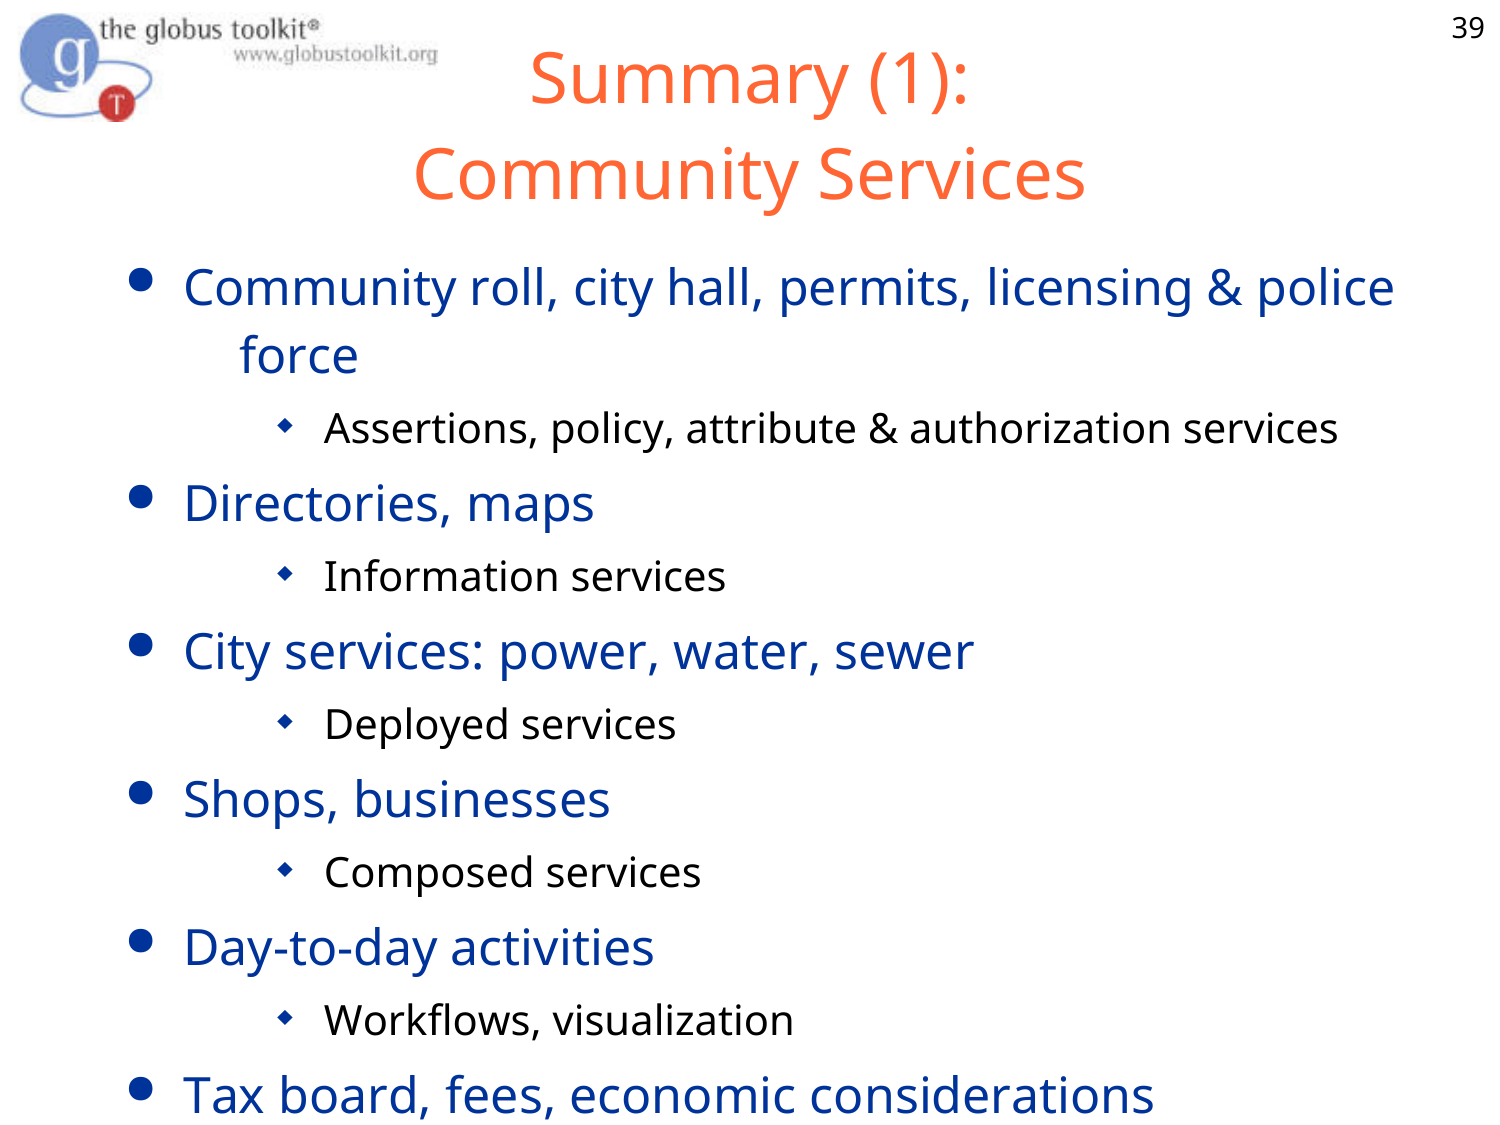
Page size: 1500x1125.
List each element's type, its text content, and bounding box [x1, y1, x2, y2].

title Summary (1): Community Services [112, 42, 1388, 229]
picture [17, 12, 438, 122]
list Community roll, city hall, permits, licensing & police force Assertions, policy, attribute & authorization services Directories, maps Information services City services: power, water, sewer Deployed services Shops, businesses Composed services Day-to-day activities Workflows, visualization Tax board, fees, economic considerations Barter, planned economy, eventually markets [112, 243, 1446, 1104]
